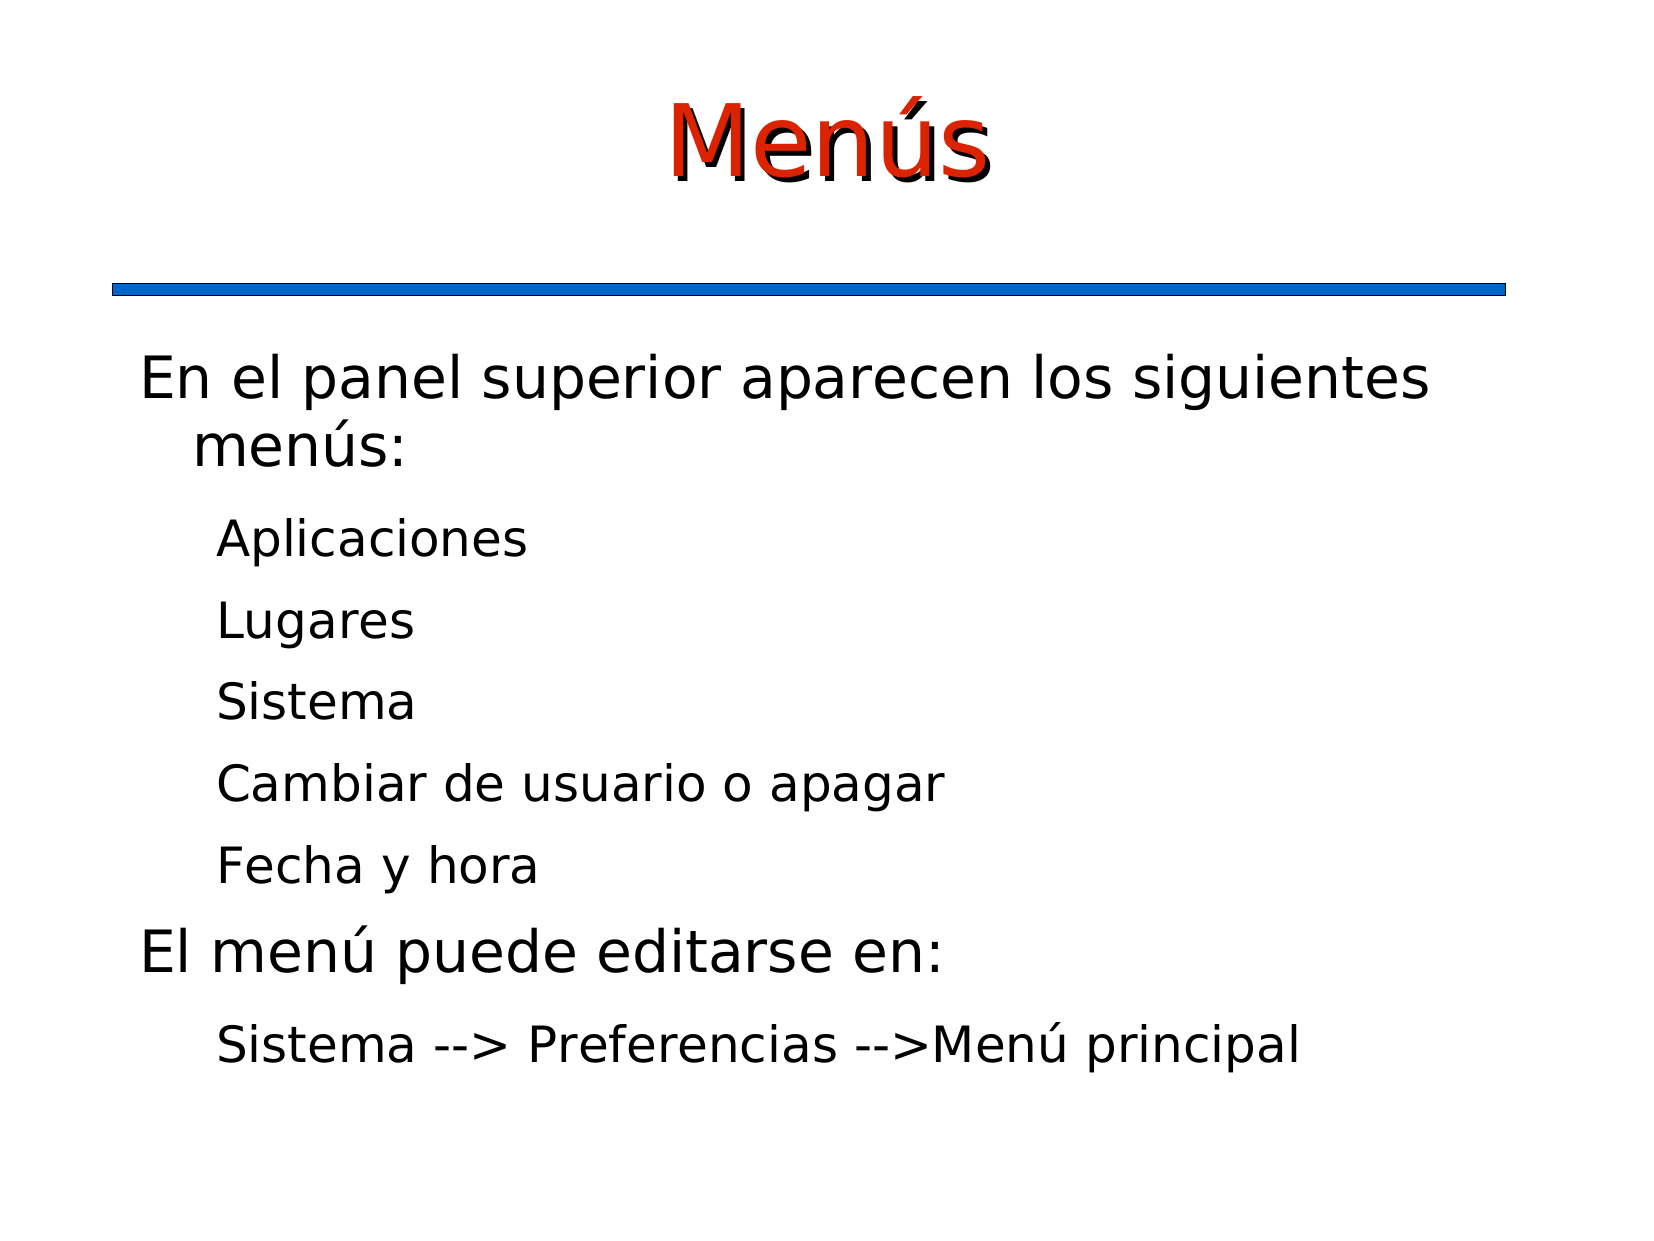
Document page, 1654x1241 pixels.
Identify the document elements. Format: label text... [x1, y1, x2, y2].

title Menús [121, 37, 1534, 246]
list En el panel superior aparecen los siguientes menús: Aplicaciones Lugares Sistema Cambiar de usuario o apagar Fecha y hora El menú puede editarse en: Sistema --> Preferencias -->Menú principal [121, 344, 1534, 1127]
